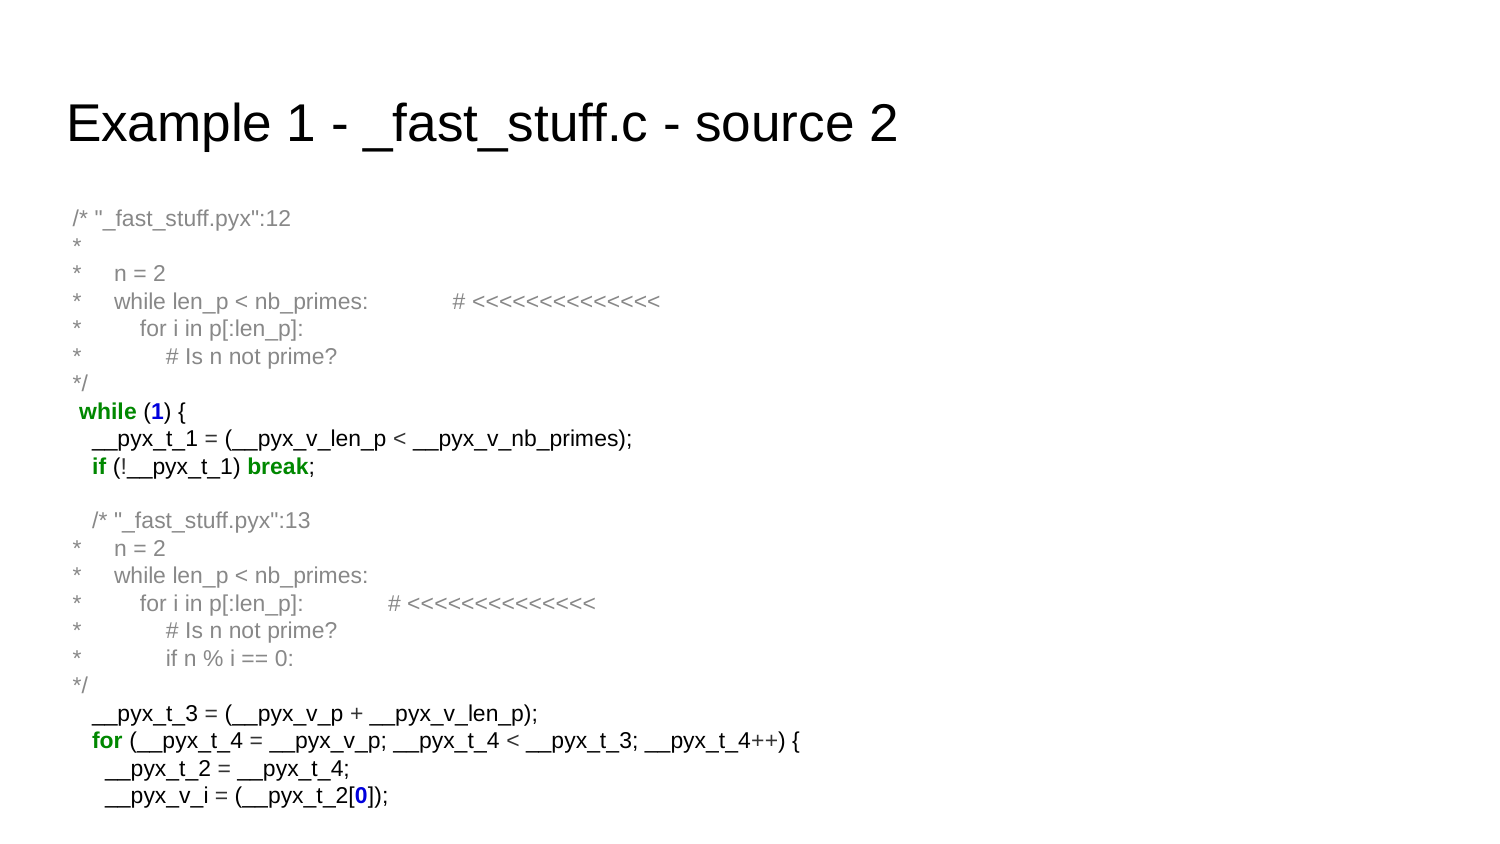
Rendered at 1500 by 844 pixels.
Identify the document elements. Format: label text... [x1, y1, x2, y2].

title Example 1 - _fast_stuff.c - source 2 [51, 72, 1449, 167]
list /* "_fast_stuff.pyx":12 * * n = 2 * while len_p < nb_primes: # <<<<<<<<<<<<<< * for i in p[:len_p]: * # Is n not prime? */ while (1) { __pyx_t_1 = (__pyx_v_len_p < __pyx_v_nb_primes); if (!__pyx_t_1) break; /* "_fast_stuff.pyx":13 * n = 2 * while len_p < nb_primes: * for i in p[:len_p]: # <<<<<<<<<<<<<< * # Is n not prime? * if n % i == 0: */ __pyx_t_3 = (__pyx_v_p + __pyx_v_len_p); for (__pyx_t_4 = __pyx_v_p; __pyx_t_4 < __pyx_t_3; __pyx_t_4++) { __pyx_t_2 = __pyx_t_4; __pyx_v_i = (__pyx_t_2[0]); [51, 189, 1449, 814]
